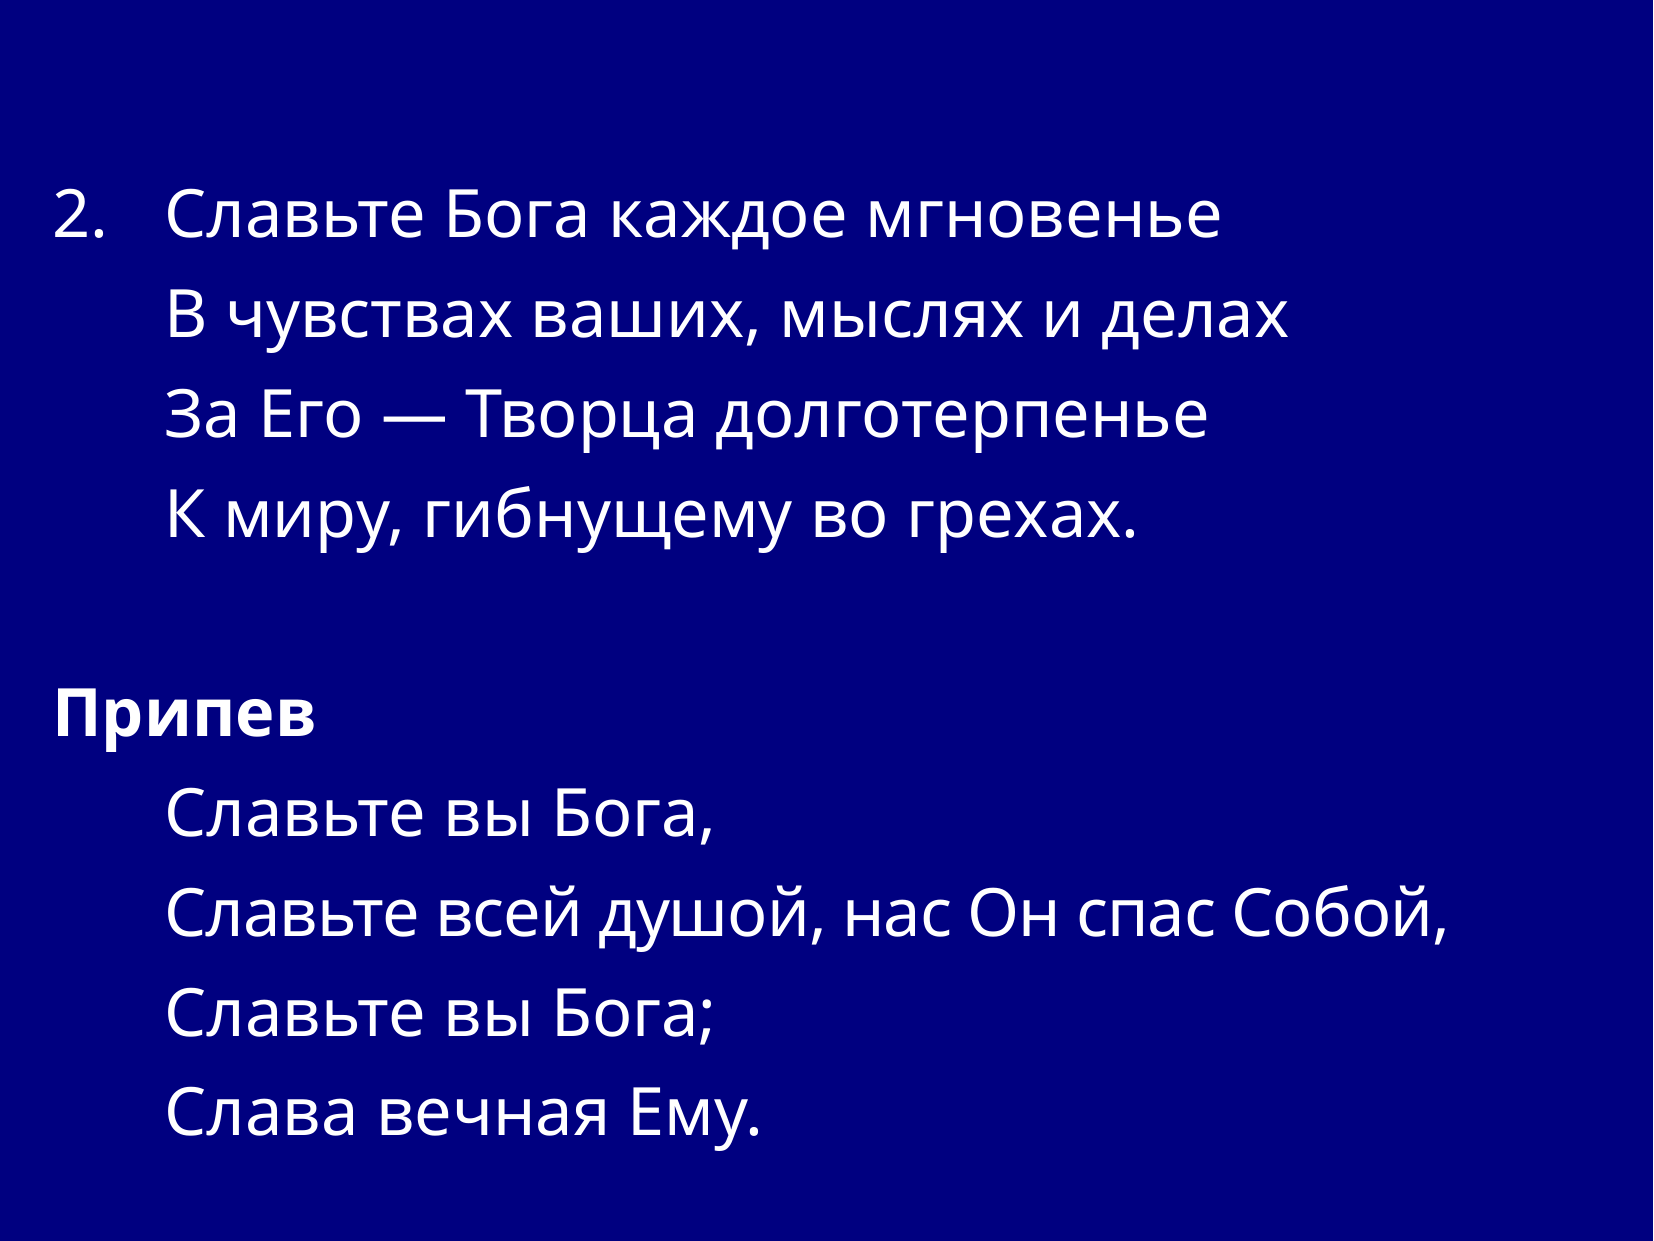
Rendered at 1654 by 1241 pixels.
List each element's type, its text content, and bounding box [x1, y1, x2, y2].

text_box 2. Славьте Бога каждое мгновенье В чувствах ваших, мыслях и делах За Его — Творца долготерпенье К миру, гибнущему во грехах. Припев Славьте вы Бога, Славьте всей душой, нас Он спас Собой, Славьте вы Бога; Слава вечная Ему. [37, 150, 1653, 1163]
